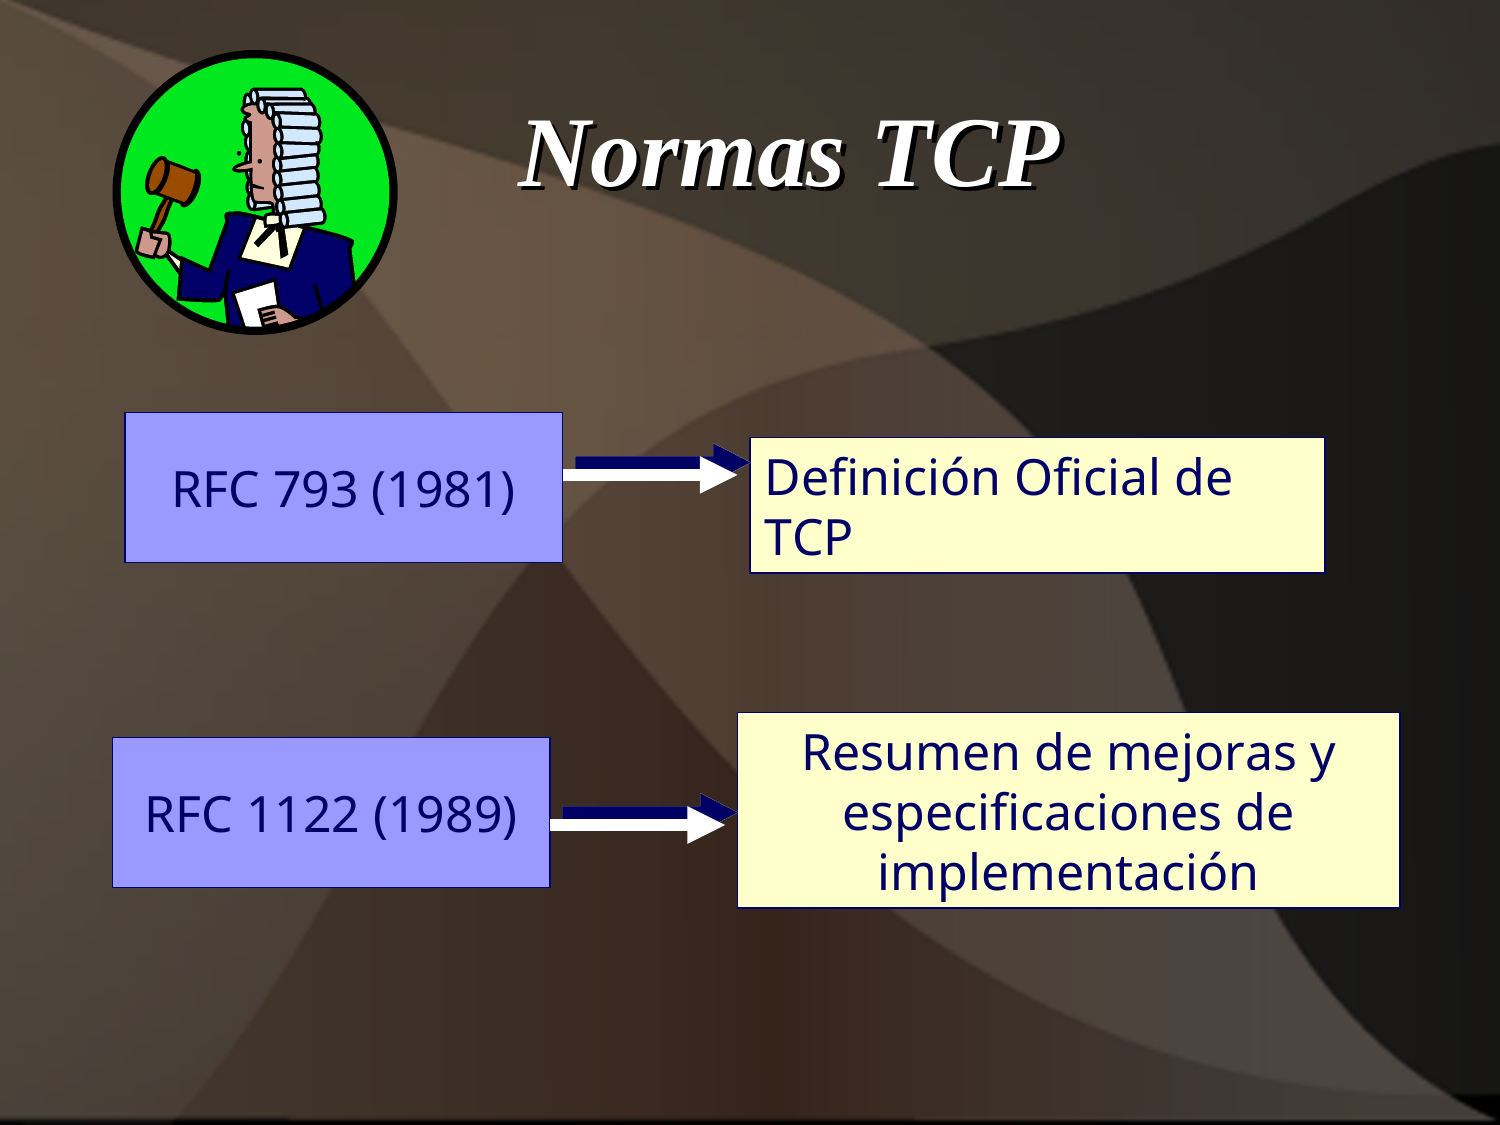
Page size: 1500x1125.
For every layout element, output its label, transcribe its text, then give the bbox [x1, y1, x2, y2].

text_box Normas TCP [467, 92, 1075, 213]
text_box RFC 793 (1981) [125, 412, 563, 563]
text_box Resumen de mejoras y especificaciones de implementación [737, 712, 1401, 908]
text_box Definición Oficial de TCP [749, 437, 1326, 573]
picture [0, 0, 1500, 1125]
text_box RFC 1122 (1989) [112, 737, 550, 888]
